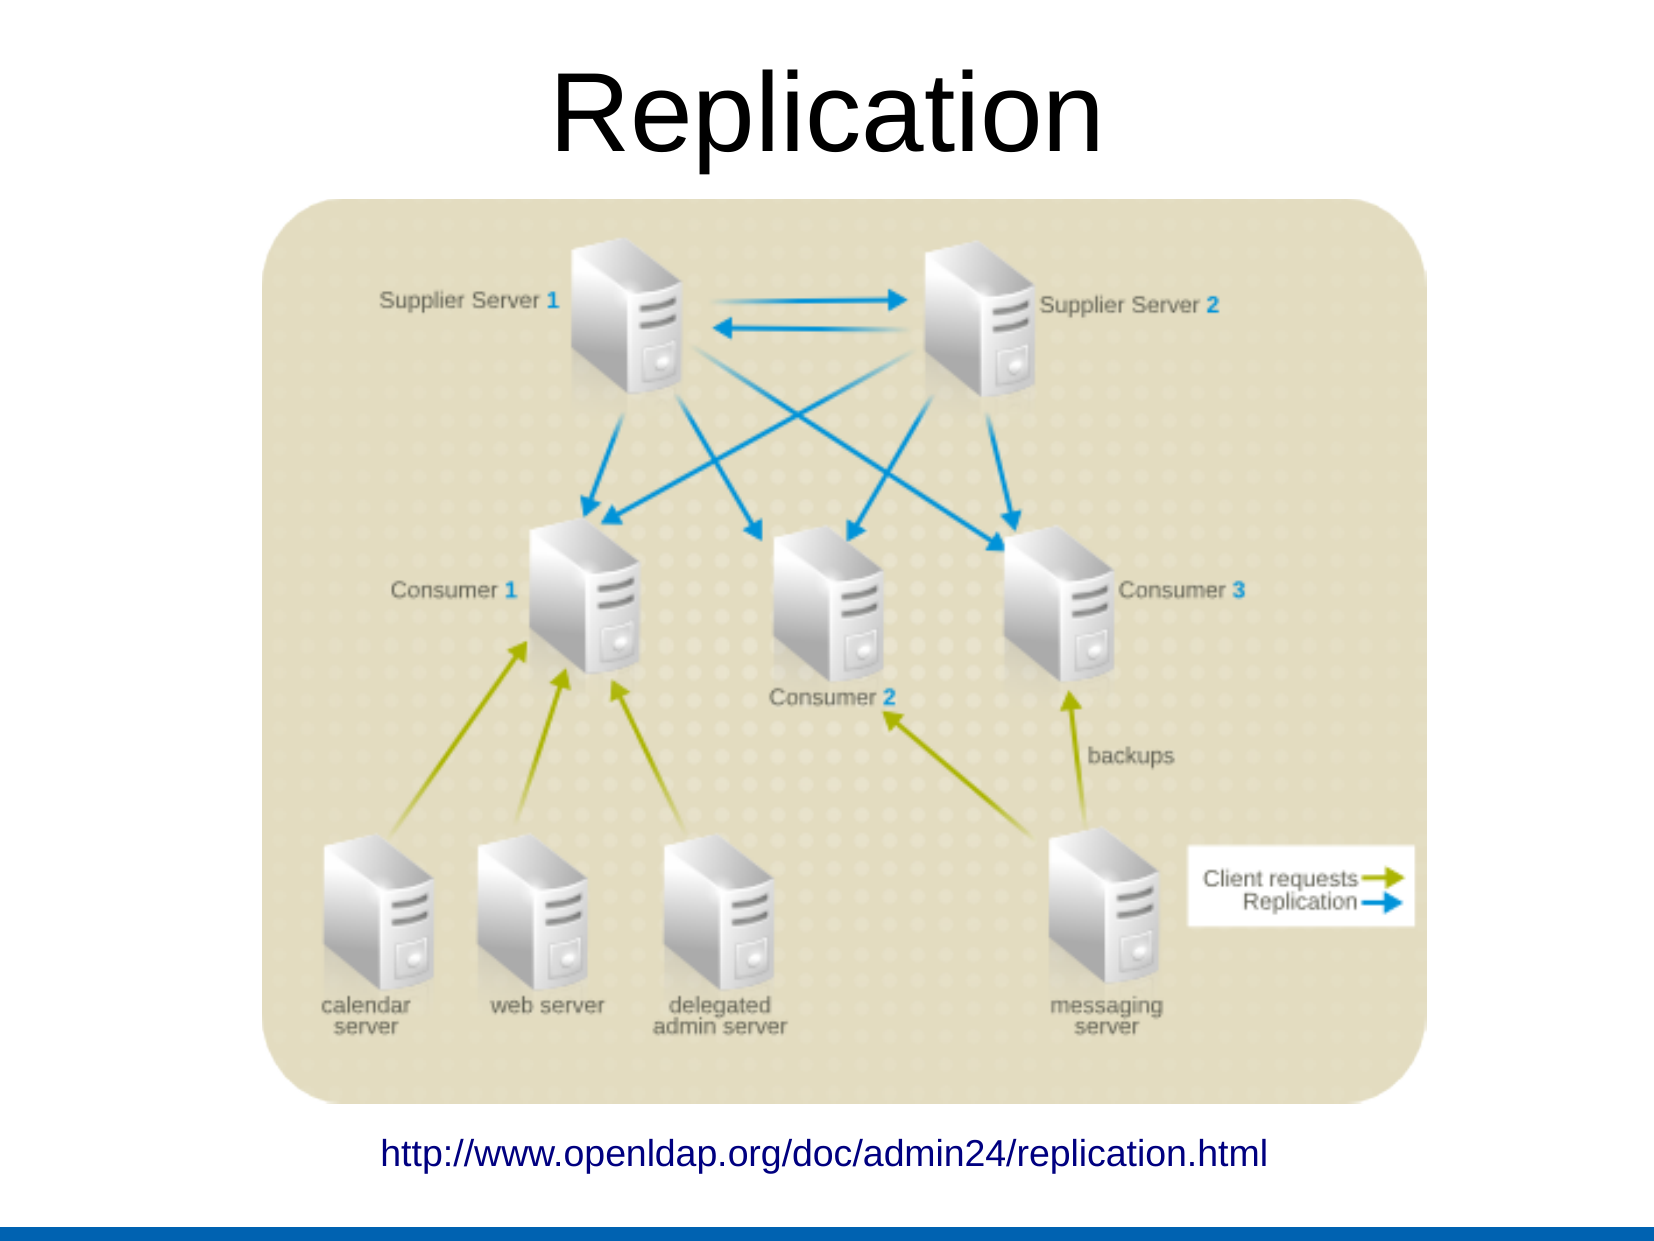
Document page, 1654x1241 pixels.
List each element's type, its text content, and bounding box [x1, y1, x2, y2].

picture [262, 199, 1427, 1104]
text_box http://www.openldap.org/doc/admin24/replication.html [365, 1125, 1288, 1182]
title Replication [121, 8, 1533, 216]
